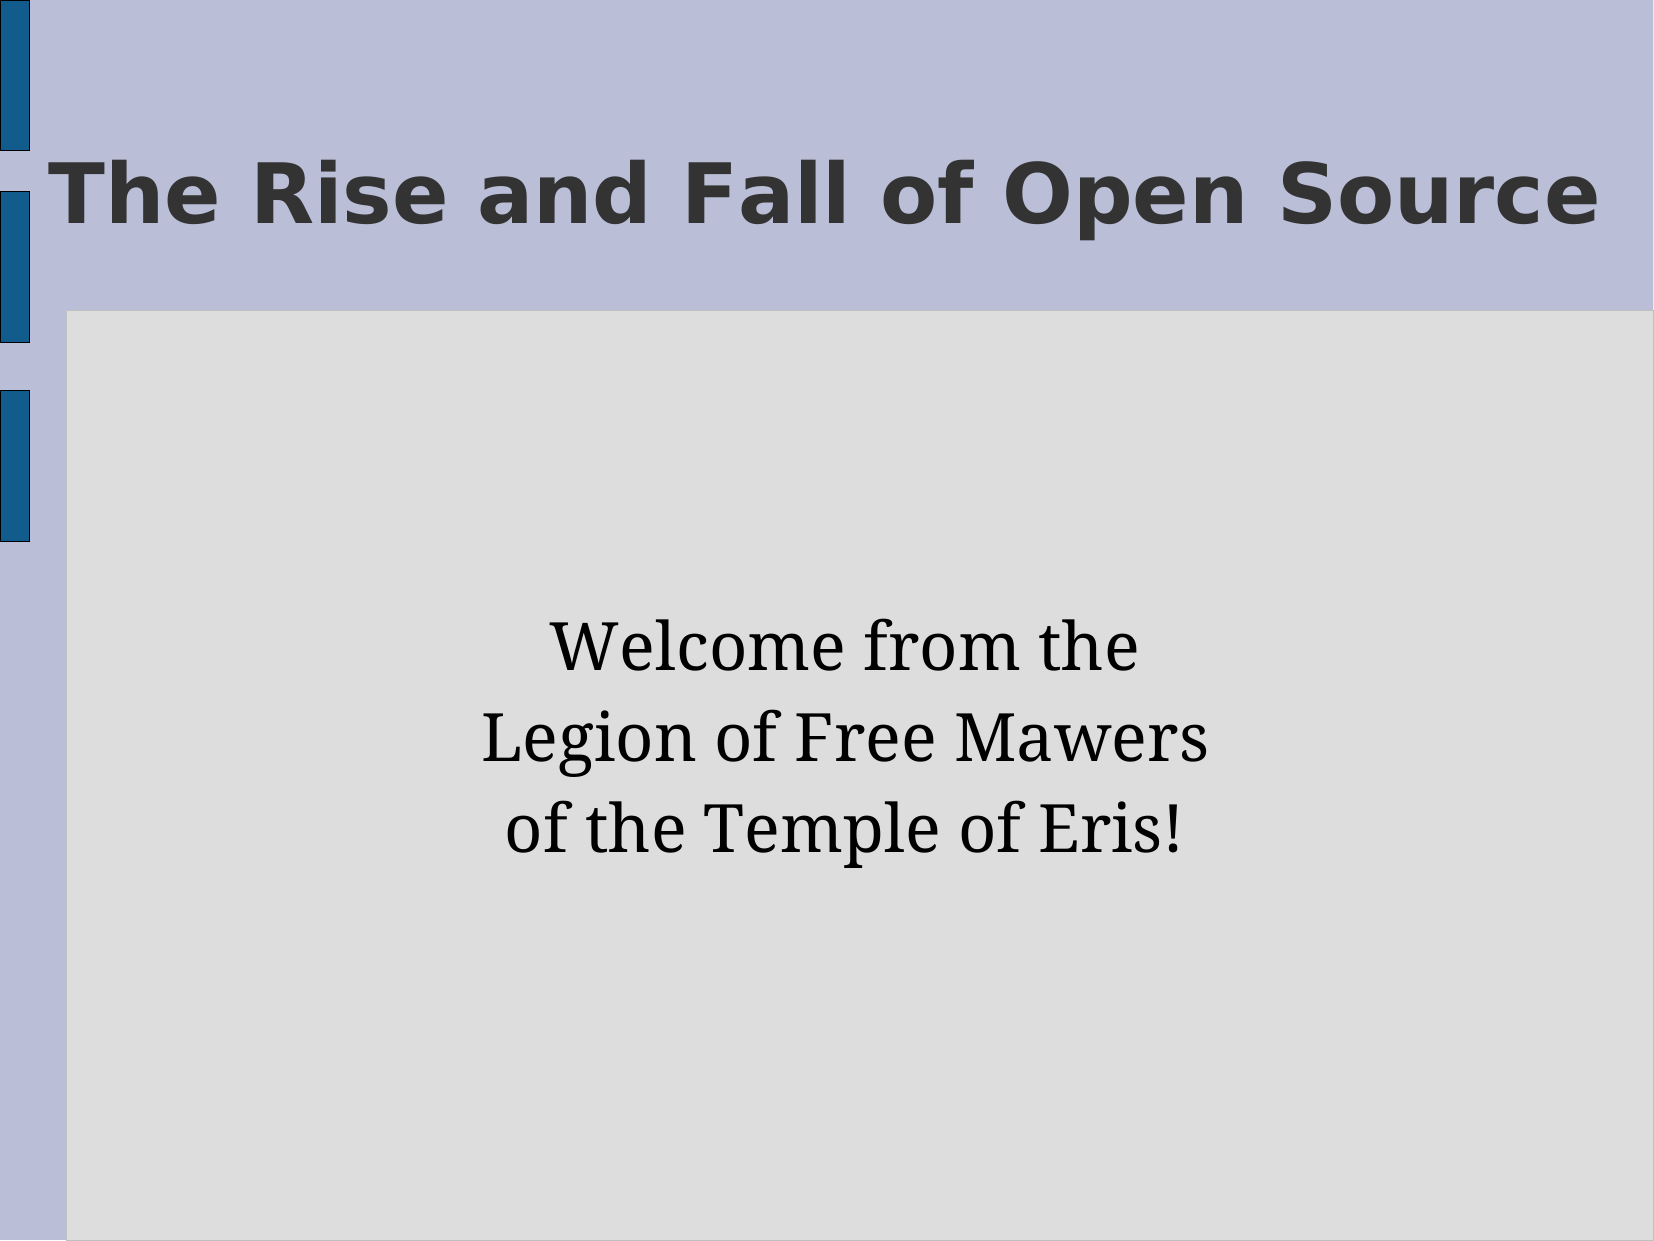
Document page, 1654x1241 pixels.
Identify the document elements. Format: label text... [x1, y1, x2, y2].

subtitle Welcome from the Legion of Free Mawers of the Temple of Eris! [121, 352, 1534, 1119]
title The Rise and Fall of Open Source [37, 98, 1613, 291]
